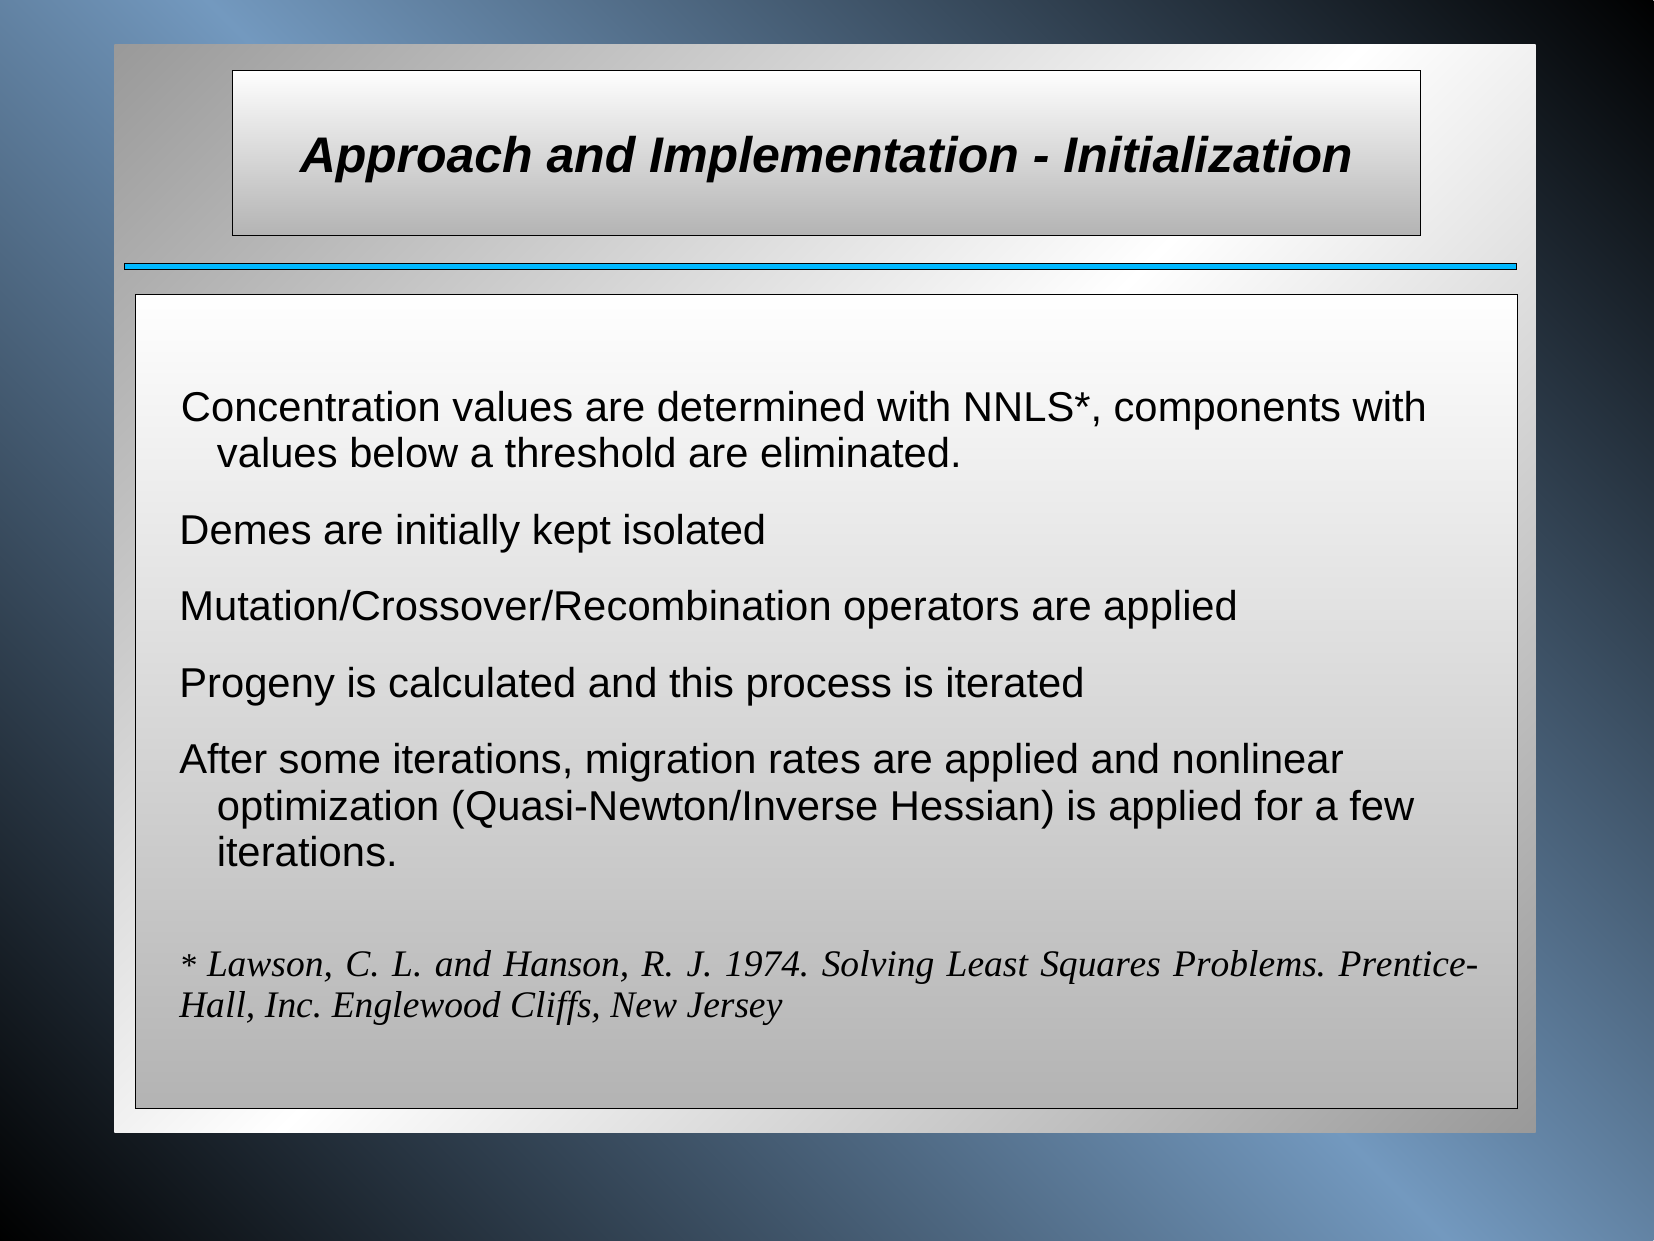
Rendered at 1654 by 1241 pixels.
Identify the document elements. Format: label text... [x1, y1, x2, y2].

text_box [124, 263, 1517, 270]
text_box [232, 70, 1421, 236]
text_box Concentration values are determined with NNLS*, components with values below a threshold are eliminated. Demes are initially kept isolated Mutation/Crossover/Recombination operators are applied Progeny is calculated and this process is iterated After some iterations, migration rates are applied and nonlinear optimization (Quasi-Newton/Inverse Hessian) is applied for a few iterations. * Lawson, C. L. and Hanson, R. J. 1974. Solving Least Squares Problems. Prentice-Hall, Inc. Englewood Cliffs, New Jersey [179, 383, 1480, 1039]
text_box Approach and Implementation - Initialization [246, 127, 1407, 195]
text_box [135, 294, 1518, 1109]
